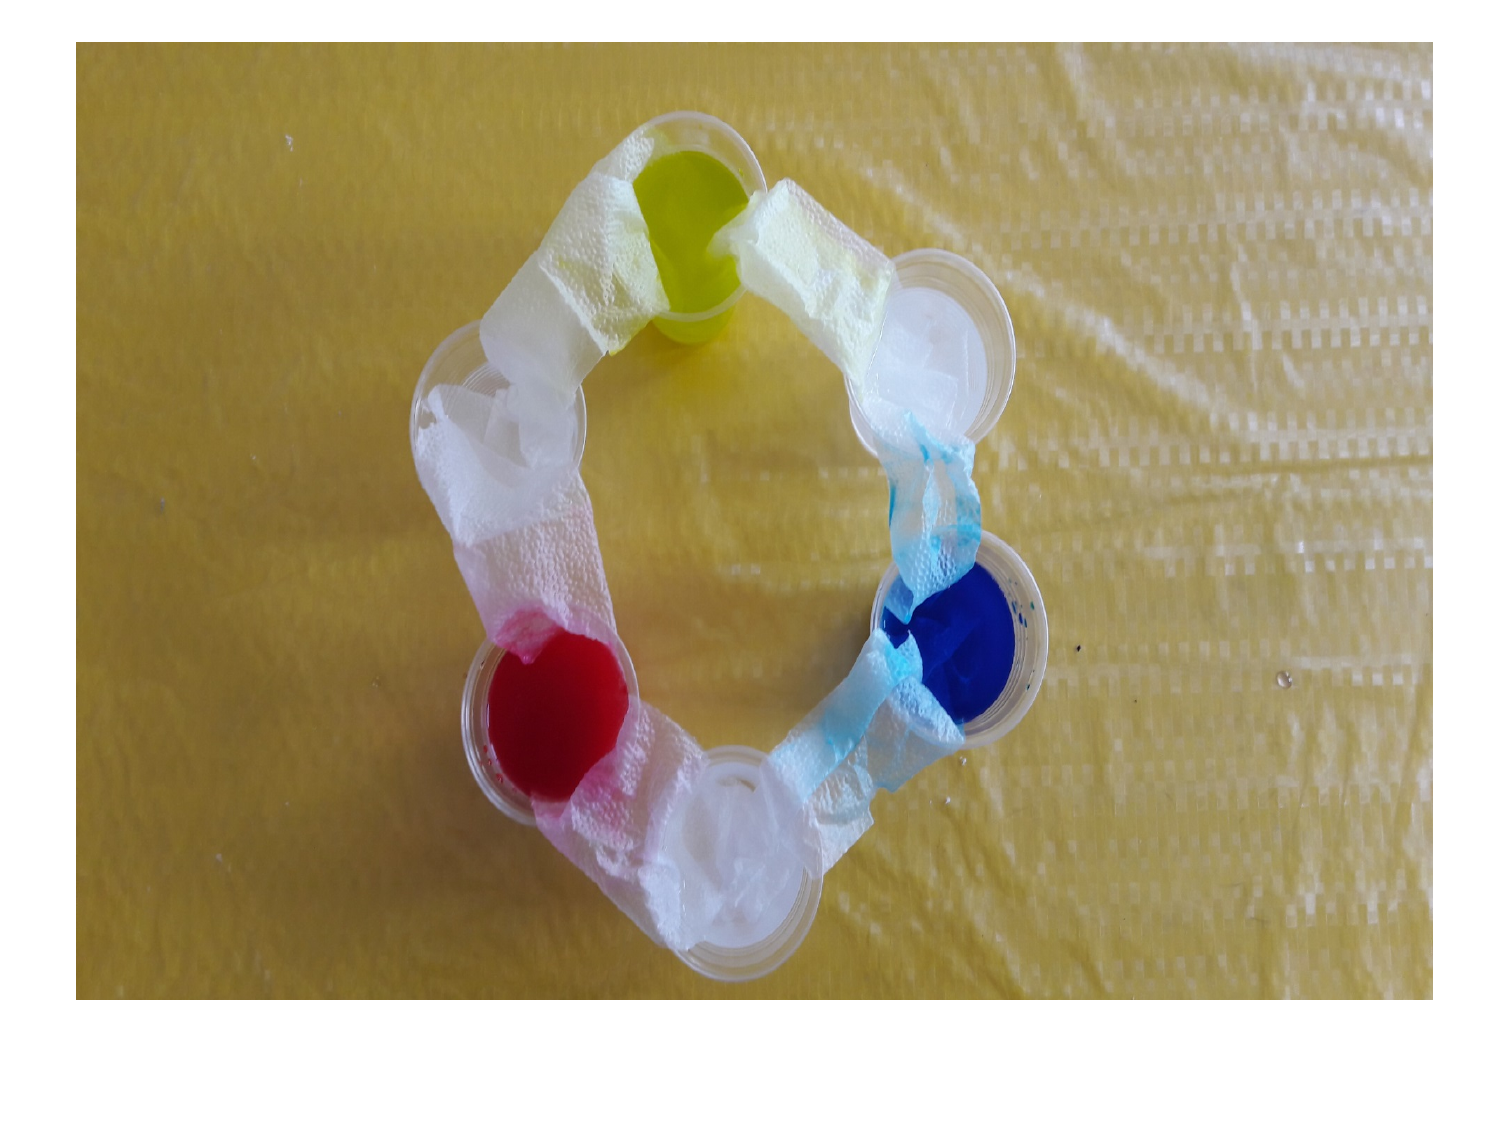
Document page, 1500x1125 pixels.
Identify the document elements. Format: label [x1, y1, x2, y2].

picture [76, 42, 1433, 1000]
